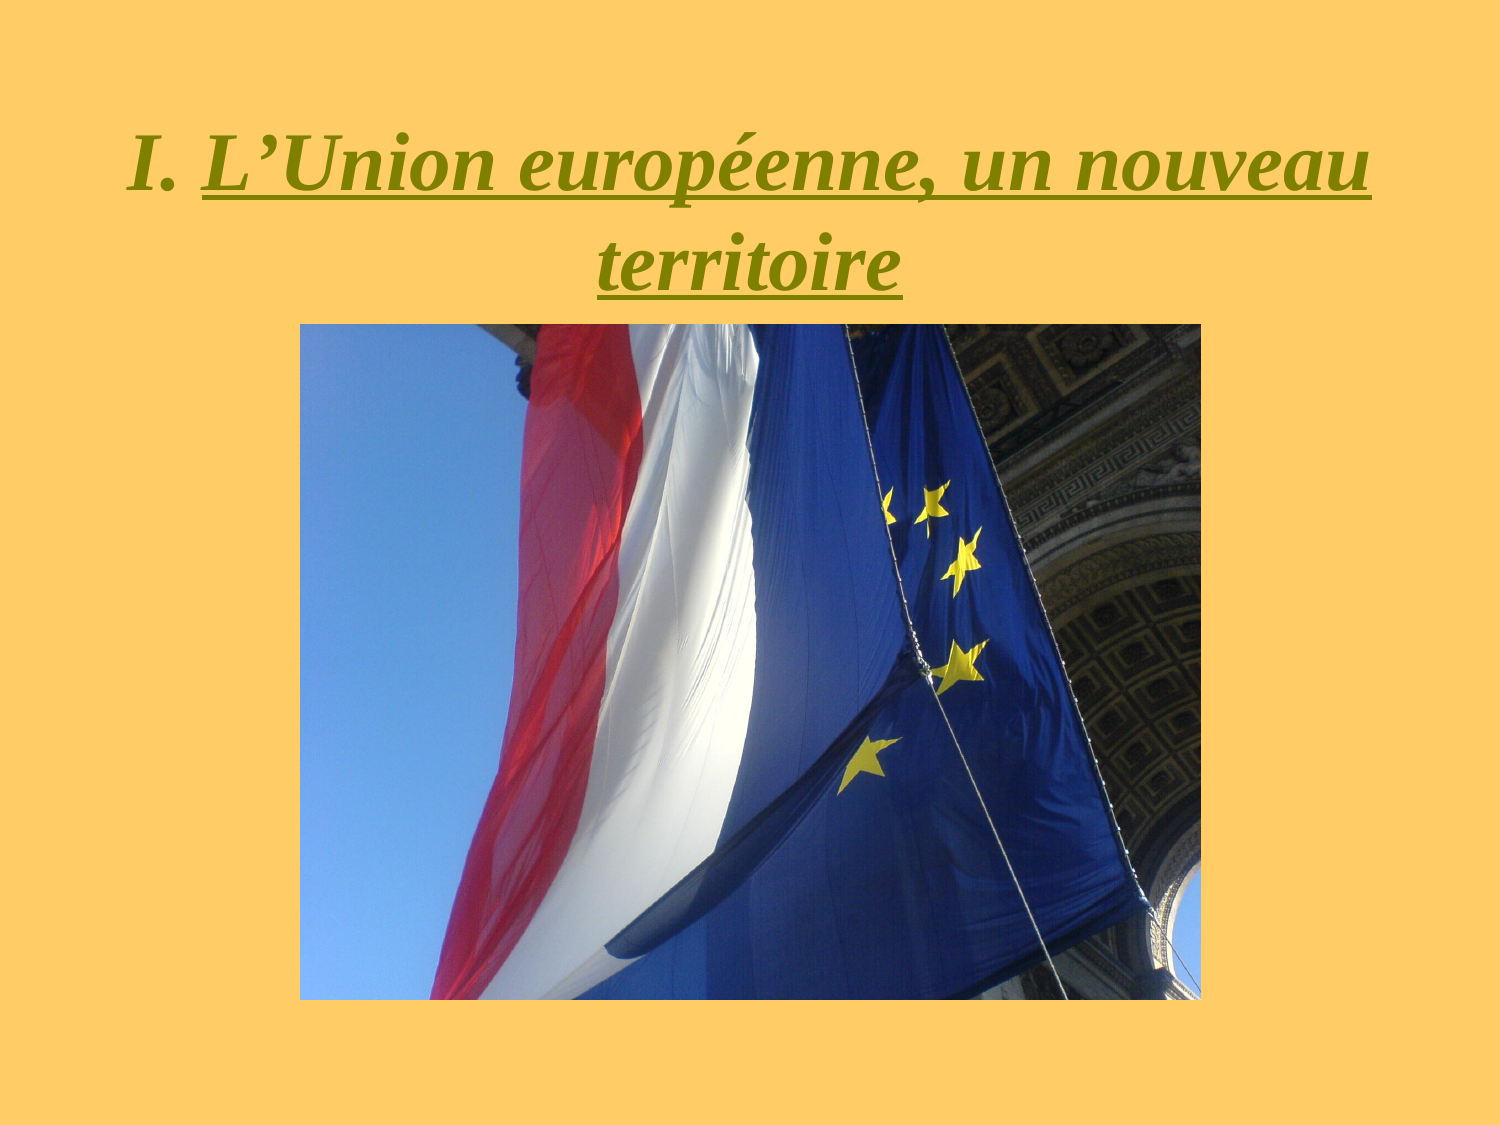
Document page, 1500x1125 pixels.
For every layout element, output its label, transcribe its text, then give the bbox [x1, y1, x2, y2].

picture [300, 324, 1201, 1000]
title I. L’Union européenne, un nouveau territoire [112, 99, 1388, 288]
